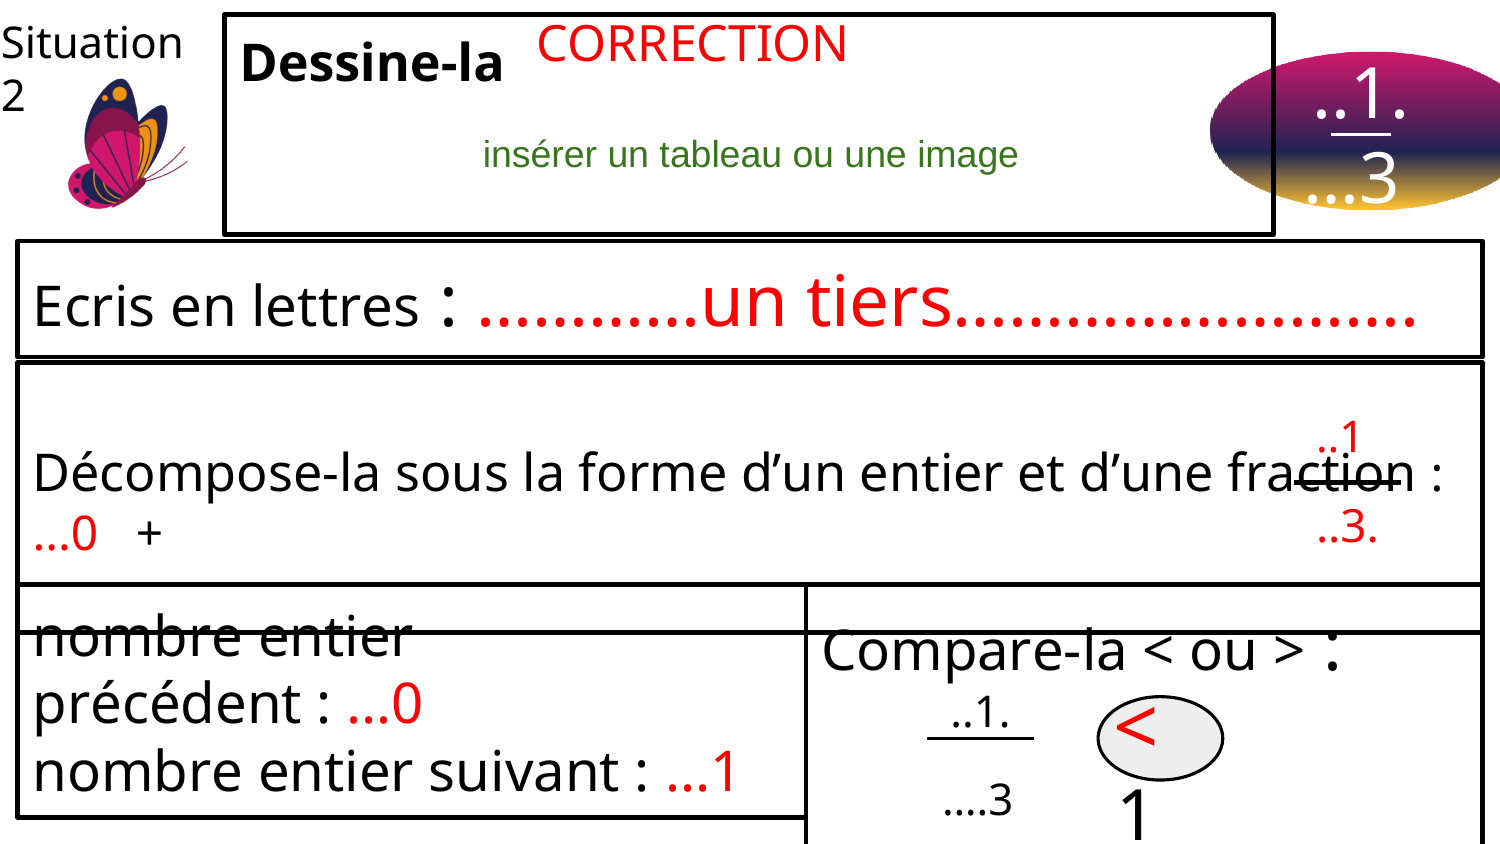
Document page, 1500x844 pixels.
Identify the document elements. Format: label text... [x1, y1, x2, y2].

text_box nombre entier précédent : ...0 nombre entier suivant : ...1 [17, 584, 804, 752]
text_box Compare-la < ou > : 1 [805, 584, 1483, 828]
text_box CORRECTION [521, 0, 997, 88]
text_box ..1. ….3 [927, 668, 1034, 737]
text_box < [1098, 661, 1238, 788]
text_box Dessine-la [224, 14, 1274, 235]
text_box ..1. …3 [1276, 32, 1480, 235]
text_box Décompose-la sous la forme d’un entier et d’une fraction : ...0 + [17, 362, 1483, 577]
text_box ..1. ….3 [927, 740, 1034, 841]
text_box insérer un tableau ou une image [467, 114, 1088, 191]
picture [1276, 24, 1500, 225]
text_box ..1 ..3. [1301, 393, 1408, 569]
text_box Situation 2 [0, 0, 203, 84]
picture [17, 84, 222, 239]
text_box Ecris en lettres : …………un tiers……………………. [17, 241, 1483, 358]
